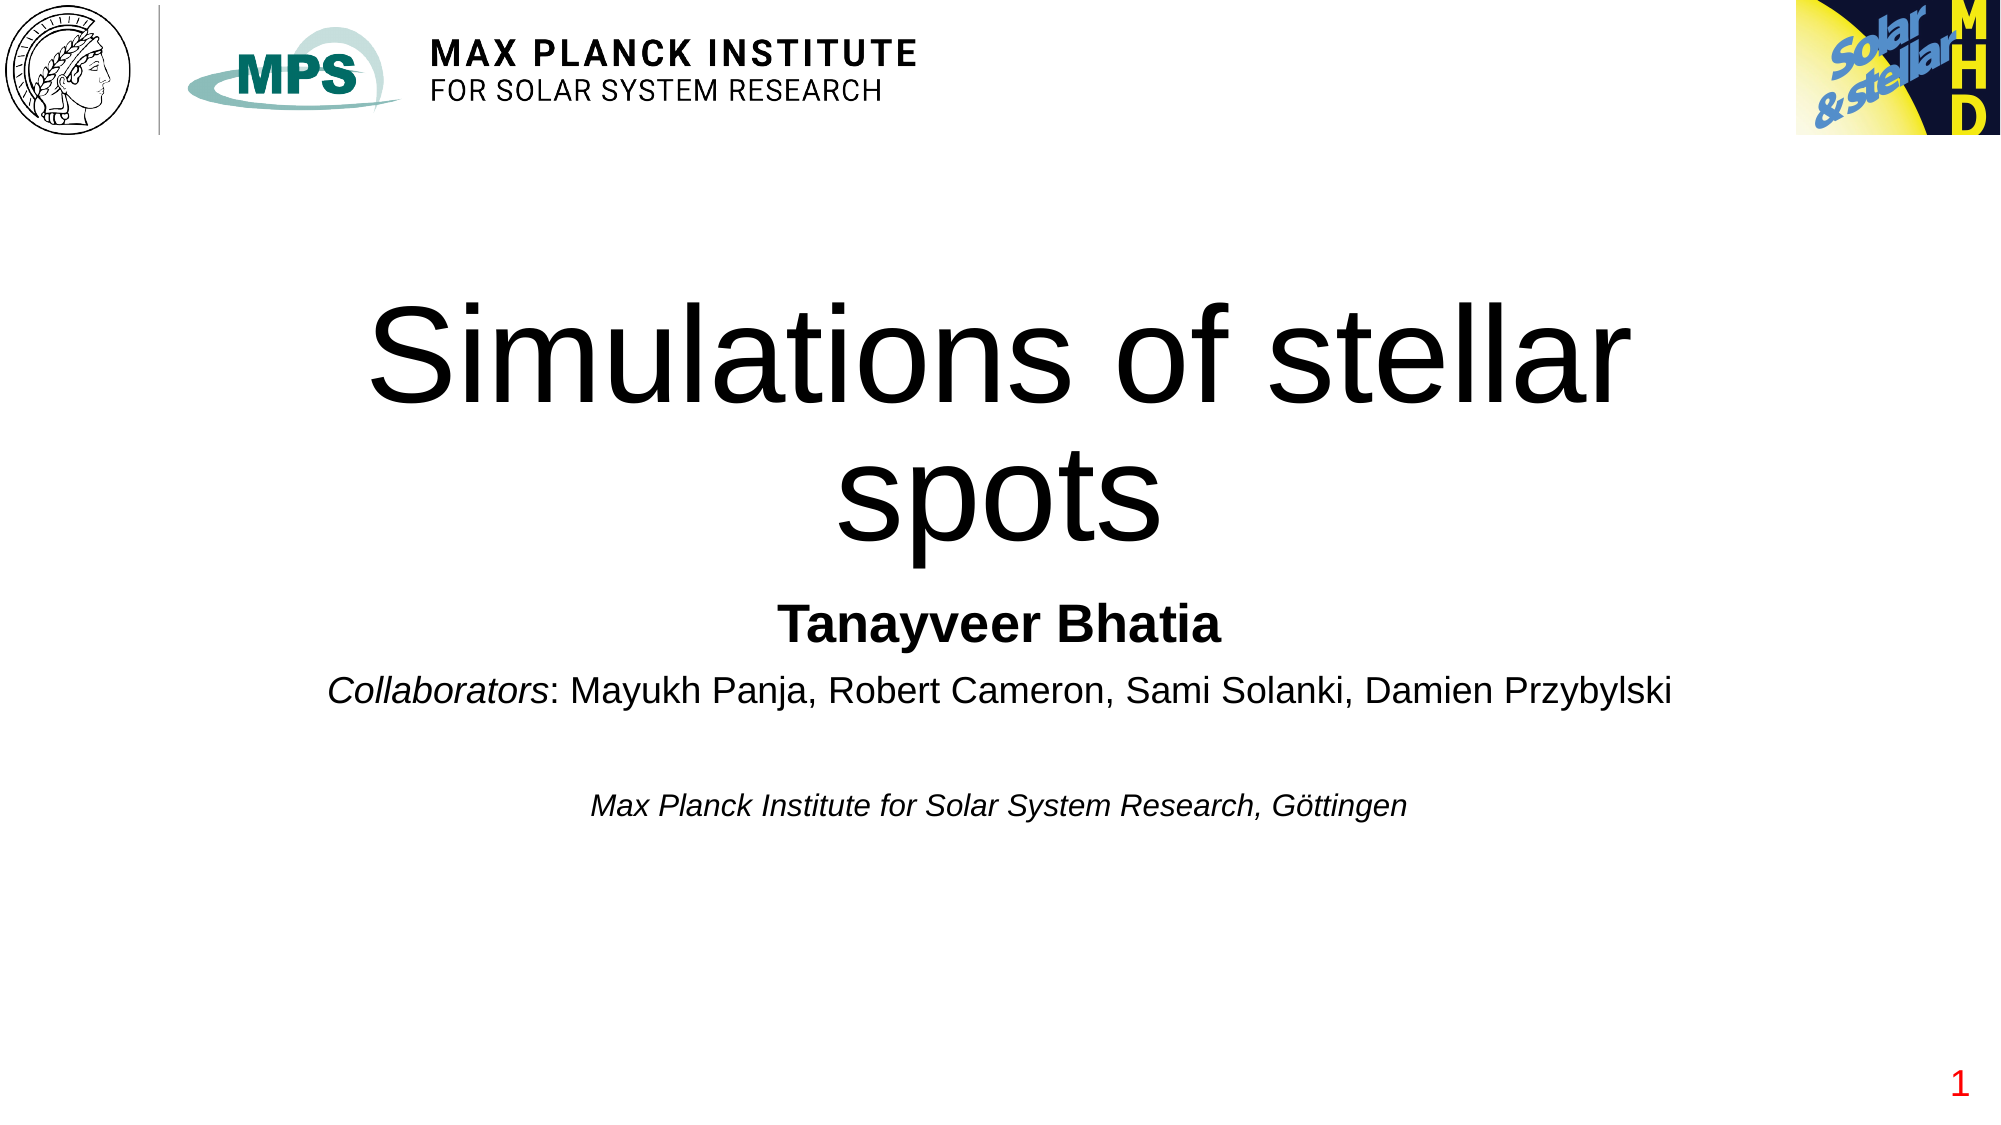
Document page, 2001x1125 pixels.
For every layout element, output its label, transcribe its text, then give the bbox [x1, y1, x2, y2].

text_box Simulations of stellar spots [249, 184, 1750, 576]
picture [5, 5, 1051, 135]
text_box <number> [1935, 1055, 2001, 1125]
text_box Tanayveer Bhatia Collaborators: Mayukh Panja, Robert Cameron, Sami Solanki, Damien Przybylski Max Planck Institute for Solar System Research, Göttingen [249, 591, 1750, 863]
picture [1796, 0, 2001, 136]
